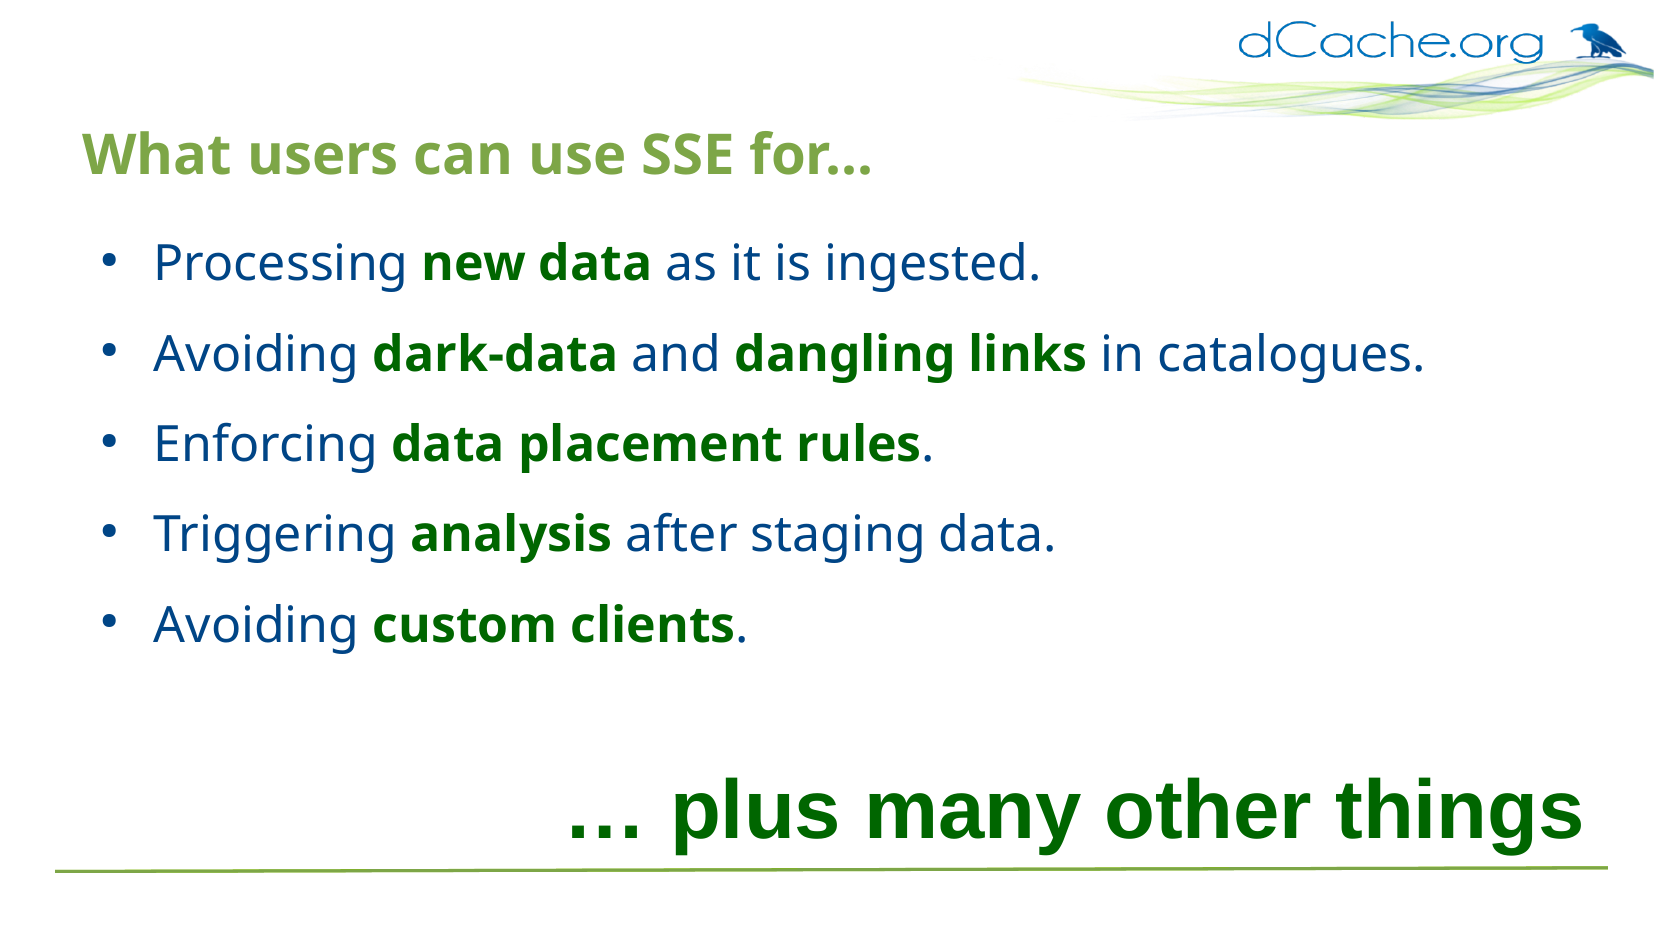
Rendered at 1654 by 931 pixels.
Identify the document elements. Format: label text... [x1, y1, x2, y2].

title What users can use SSE for... [82, 116, 1605, 189]
list Processing new data as it is ingested. Avoiding dark-data and dangling links in catalogues. Enforcing data placement rules. Triggering analysis after staging data. Avoiding custom clients. [82, 227, 1571, 767]
text_box … plus many other things [194, 756, 1601, 931]
picture [956, 12, 1654, 127]
